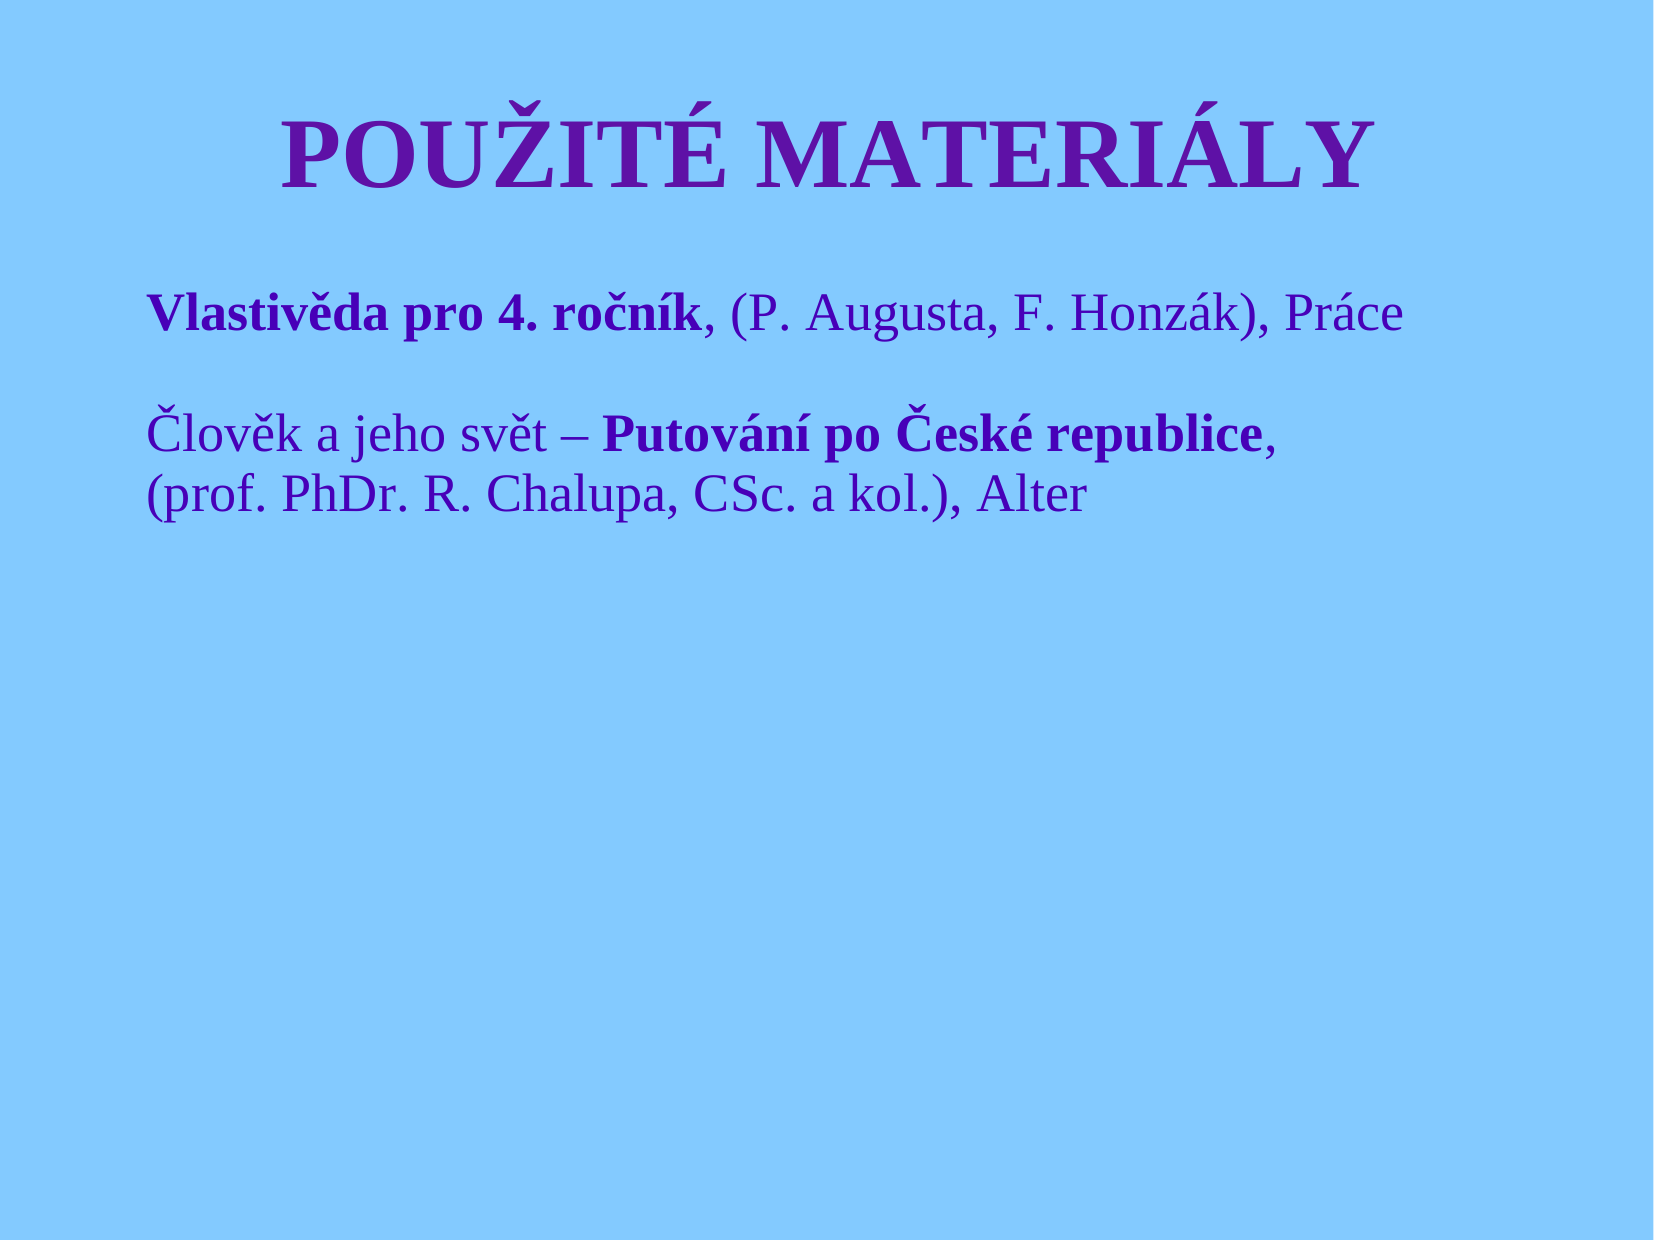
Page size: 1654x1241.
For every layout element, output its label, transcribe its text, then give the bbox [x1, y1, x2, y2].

text_box POUŽITÉ MATERIÁLY [265, 88, 1566, 189]
text_box Vlastivěda pro 4. ročník, (P. Augusta, F. Honzák), Práce Člověk a jeho svět – Putování po České republice, (prof. PhDr. R. Chalupa, CSc. a kol.), Alter [131, 274, 1654, 532]
